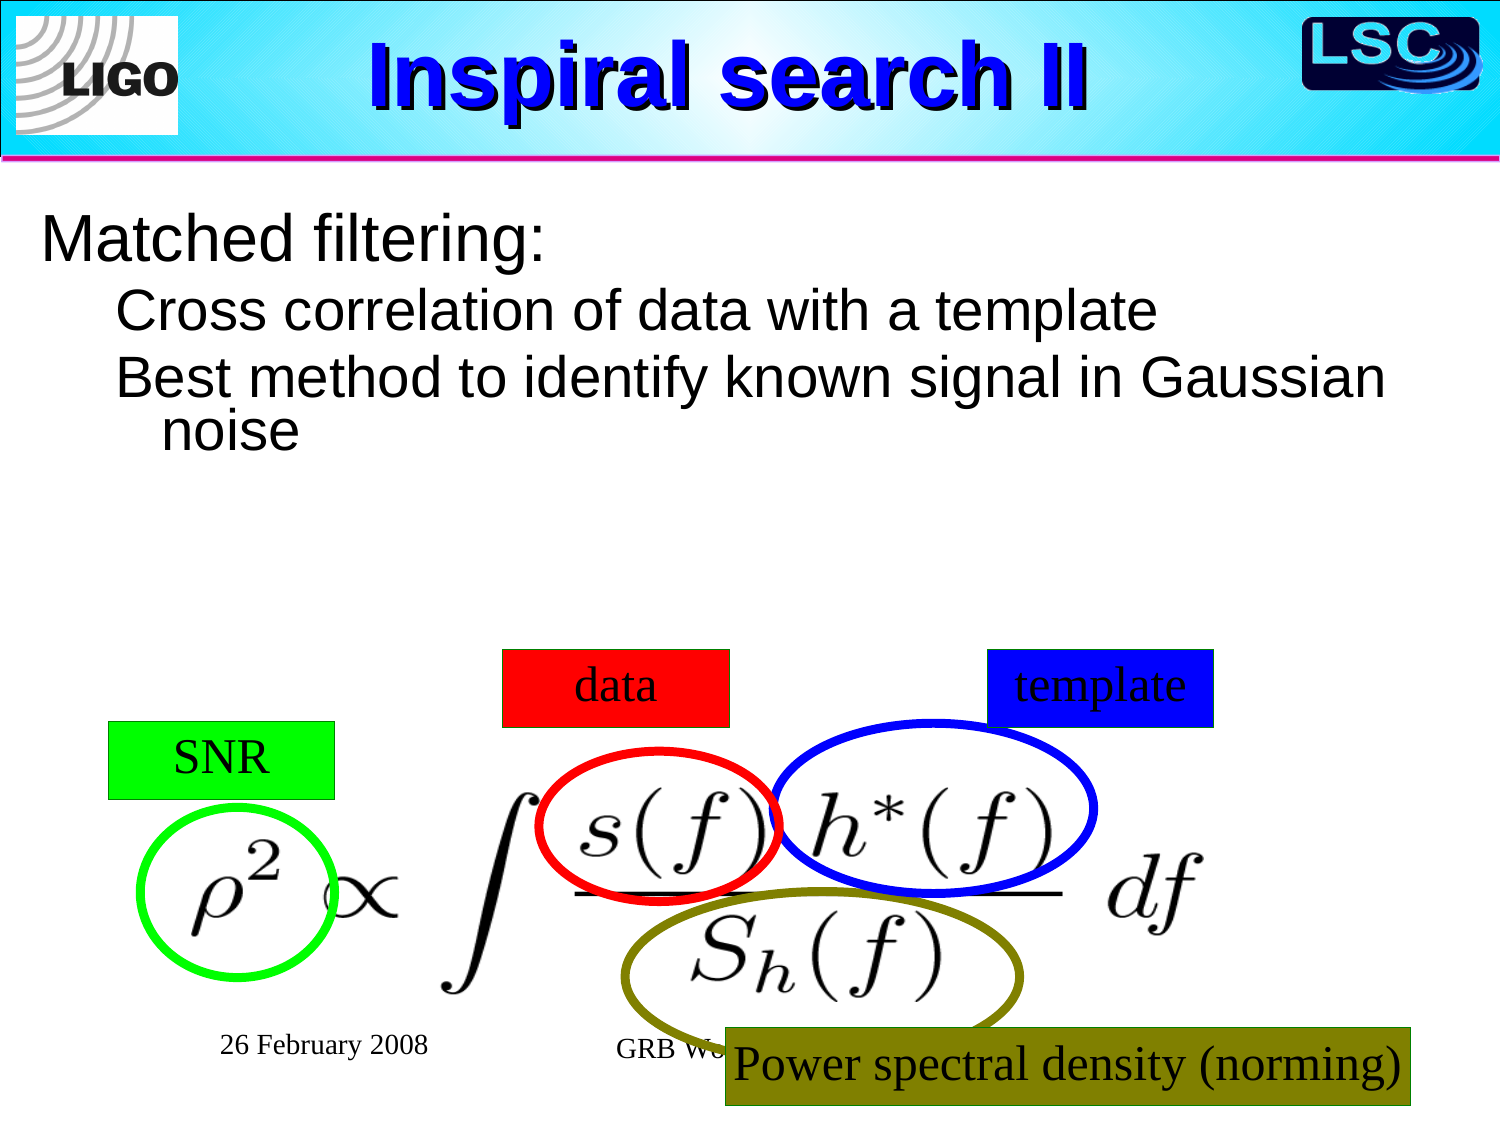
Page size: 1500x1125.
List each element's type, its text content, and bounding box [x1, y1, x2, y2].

picture [191, 787, 850, 1002]
picture [191, 812, 330, 973]
picture [779, 787, 1089, 889]
text_box data [502, 649, 730, 728]
text_box SNR [108, 721, 335, 800]
title Inspiral search II [210, 12, 1246, 152]
text_box template [987, 649, 1214, 728]
picture [1302, 17, 1483, 94]
picture [630, 896, 1015, 1002]
list Matched filtering: Cross correlation of data with a template Best method to identify known signal in Gaussian noise [40, 213, 1390, 637]
text_box Power spectral density (norming) [725, 1027, 1411, 1106]
picture [924, 787, 1204, 1002]
picture [544, 787, 774, 897]
